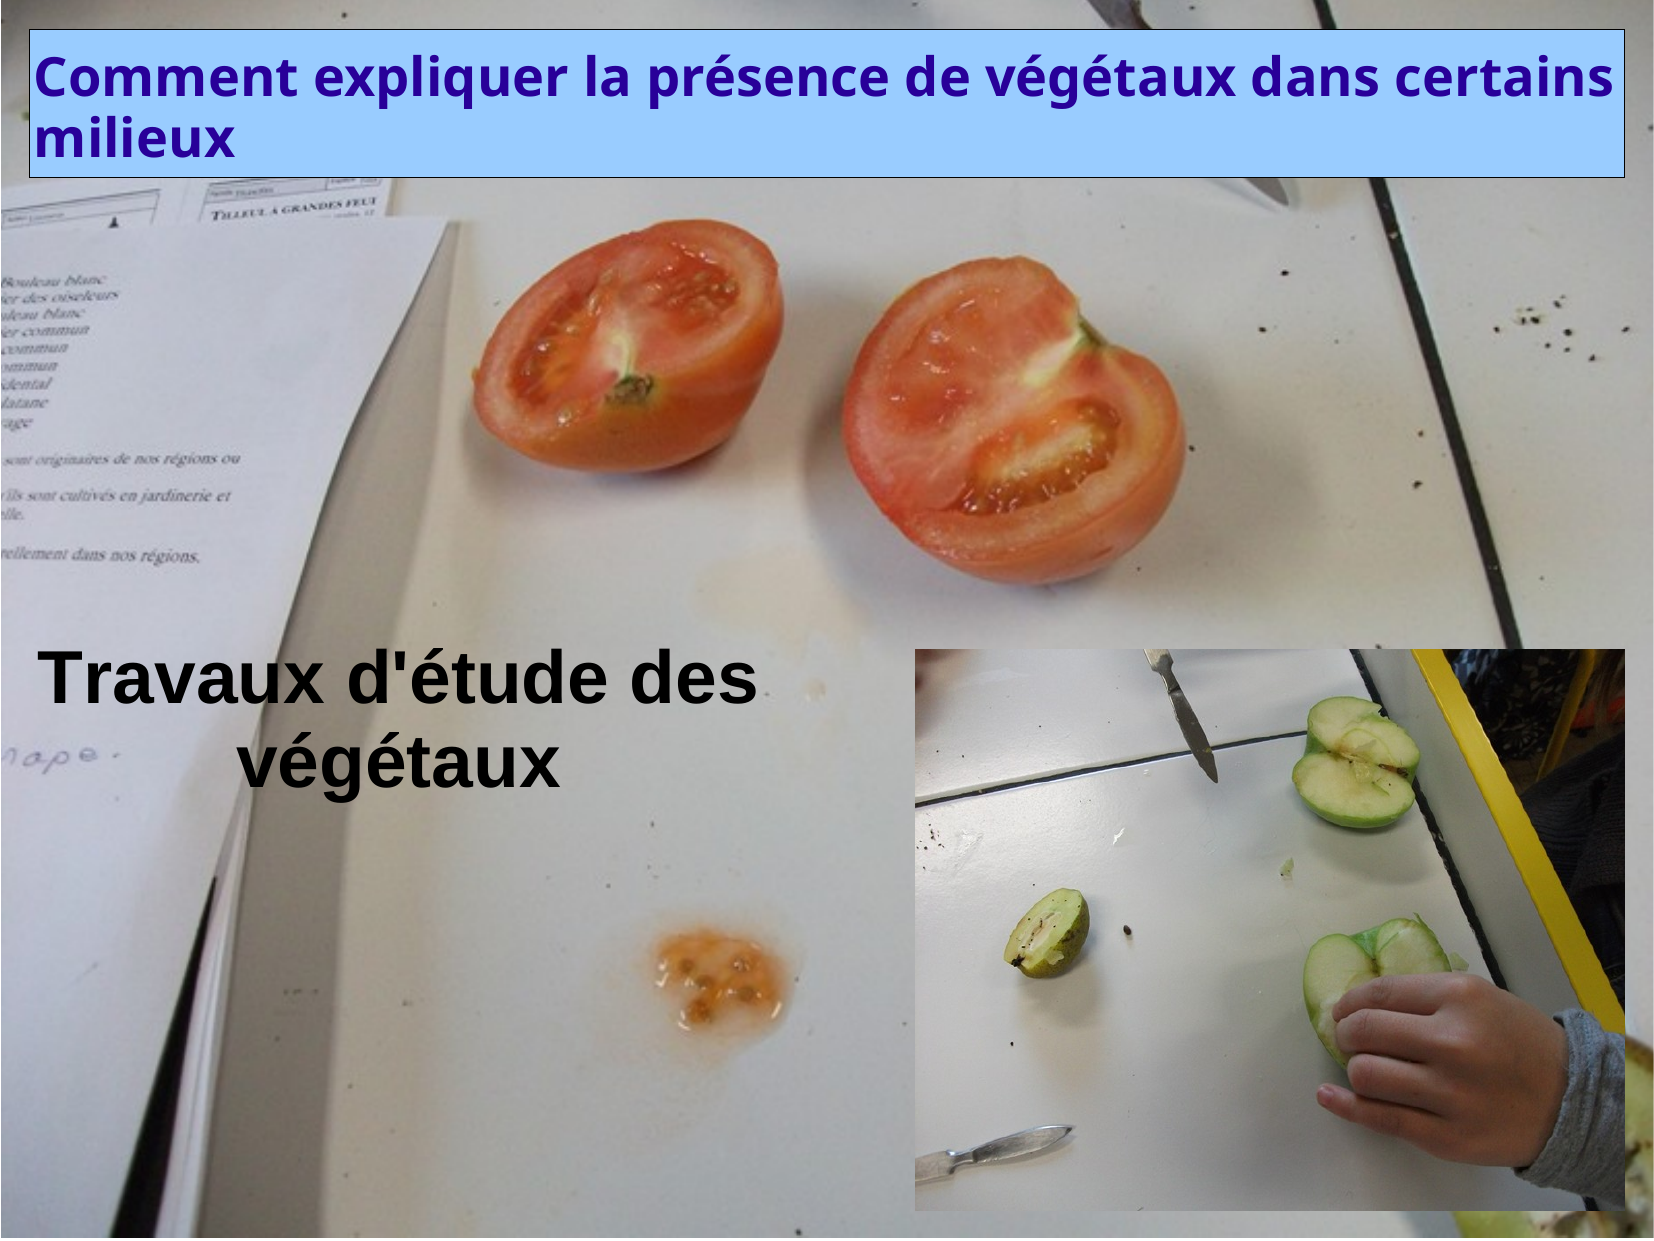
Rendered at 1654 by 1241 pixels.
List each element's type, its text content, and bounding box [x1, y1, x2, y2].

title Travaux d'étude des végétaux [29, 590, 768, 844]
picture [1, 0, 1654, 1238]
text_box [30, 117, 1624, 177]
text_box [30, 30, 1624, 41]
text_box Comment expliquer la présence de végétaux dans certains milieux [19, 41, 1654, 117]
